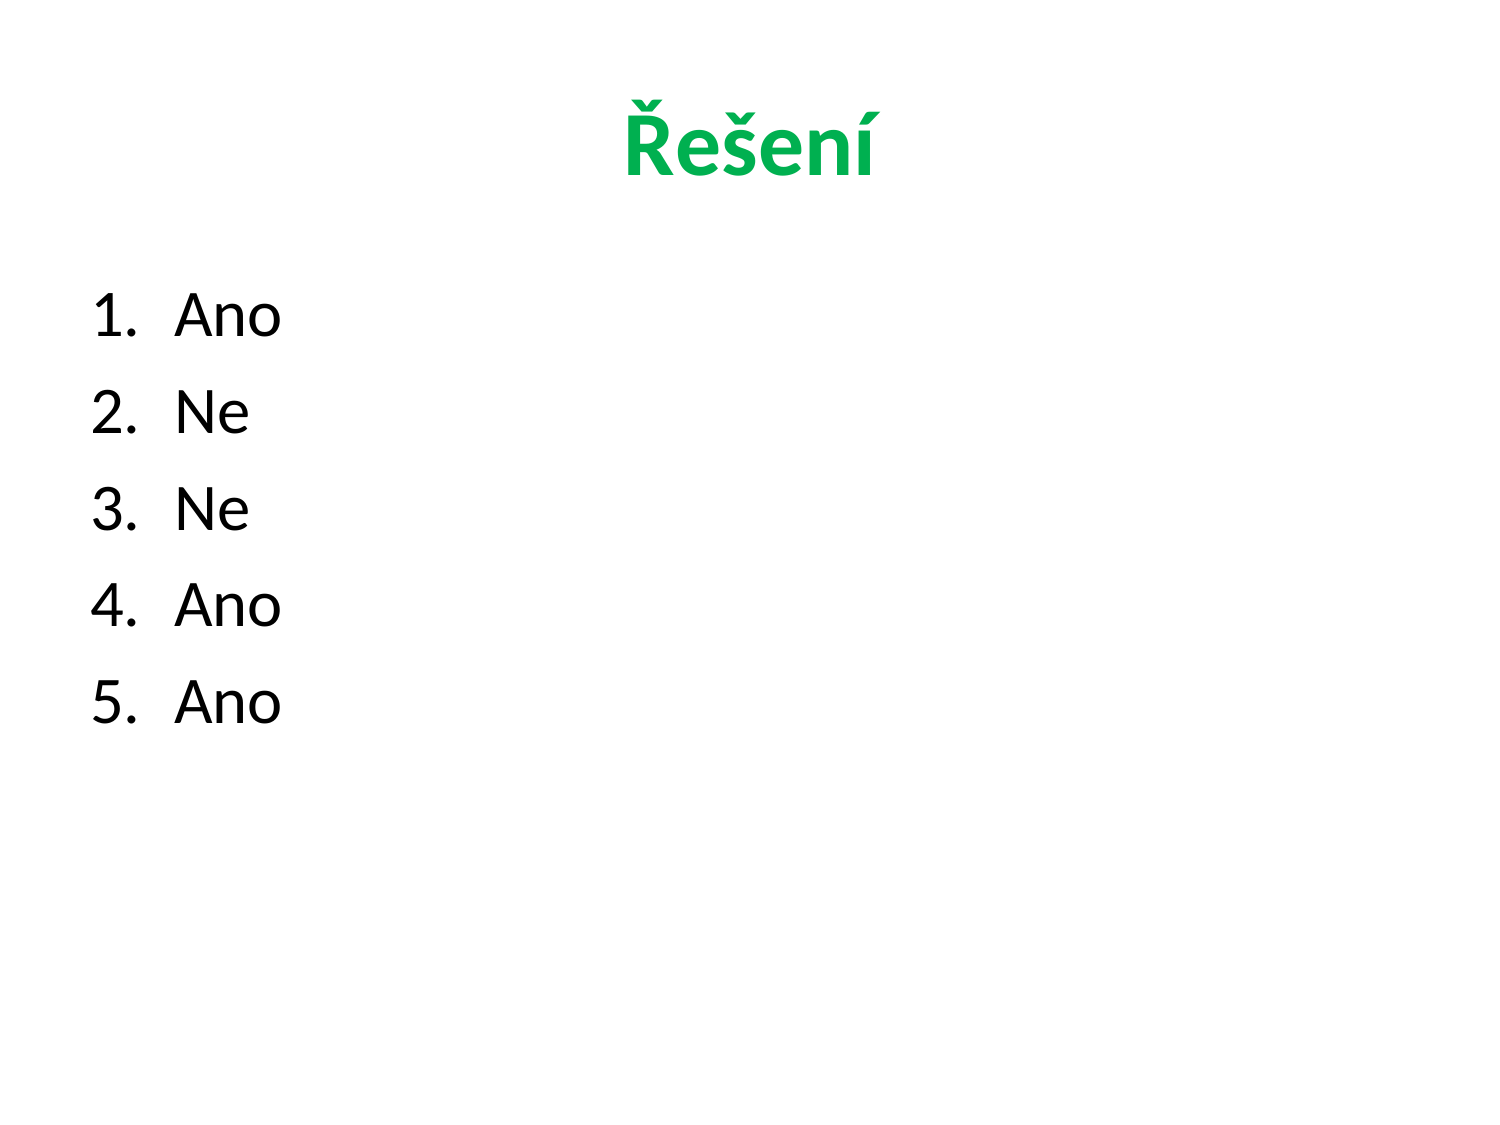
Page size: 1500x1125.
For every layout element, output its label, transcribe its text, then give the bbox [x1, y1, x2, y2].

title Řešení [75, 45, 1426, 233]
list Ano Ne Ne Ano Ano [75, 262, 1426, 1006]
